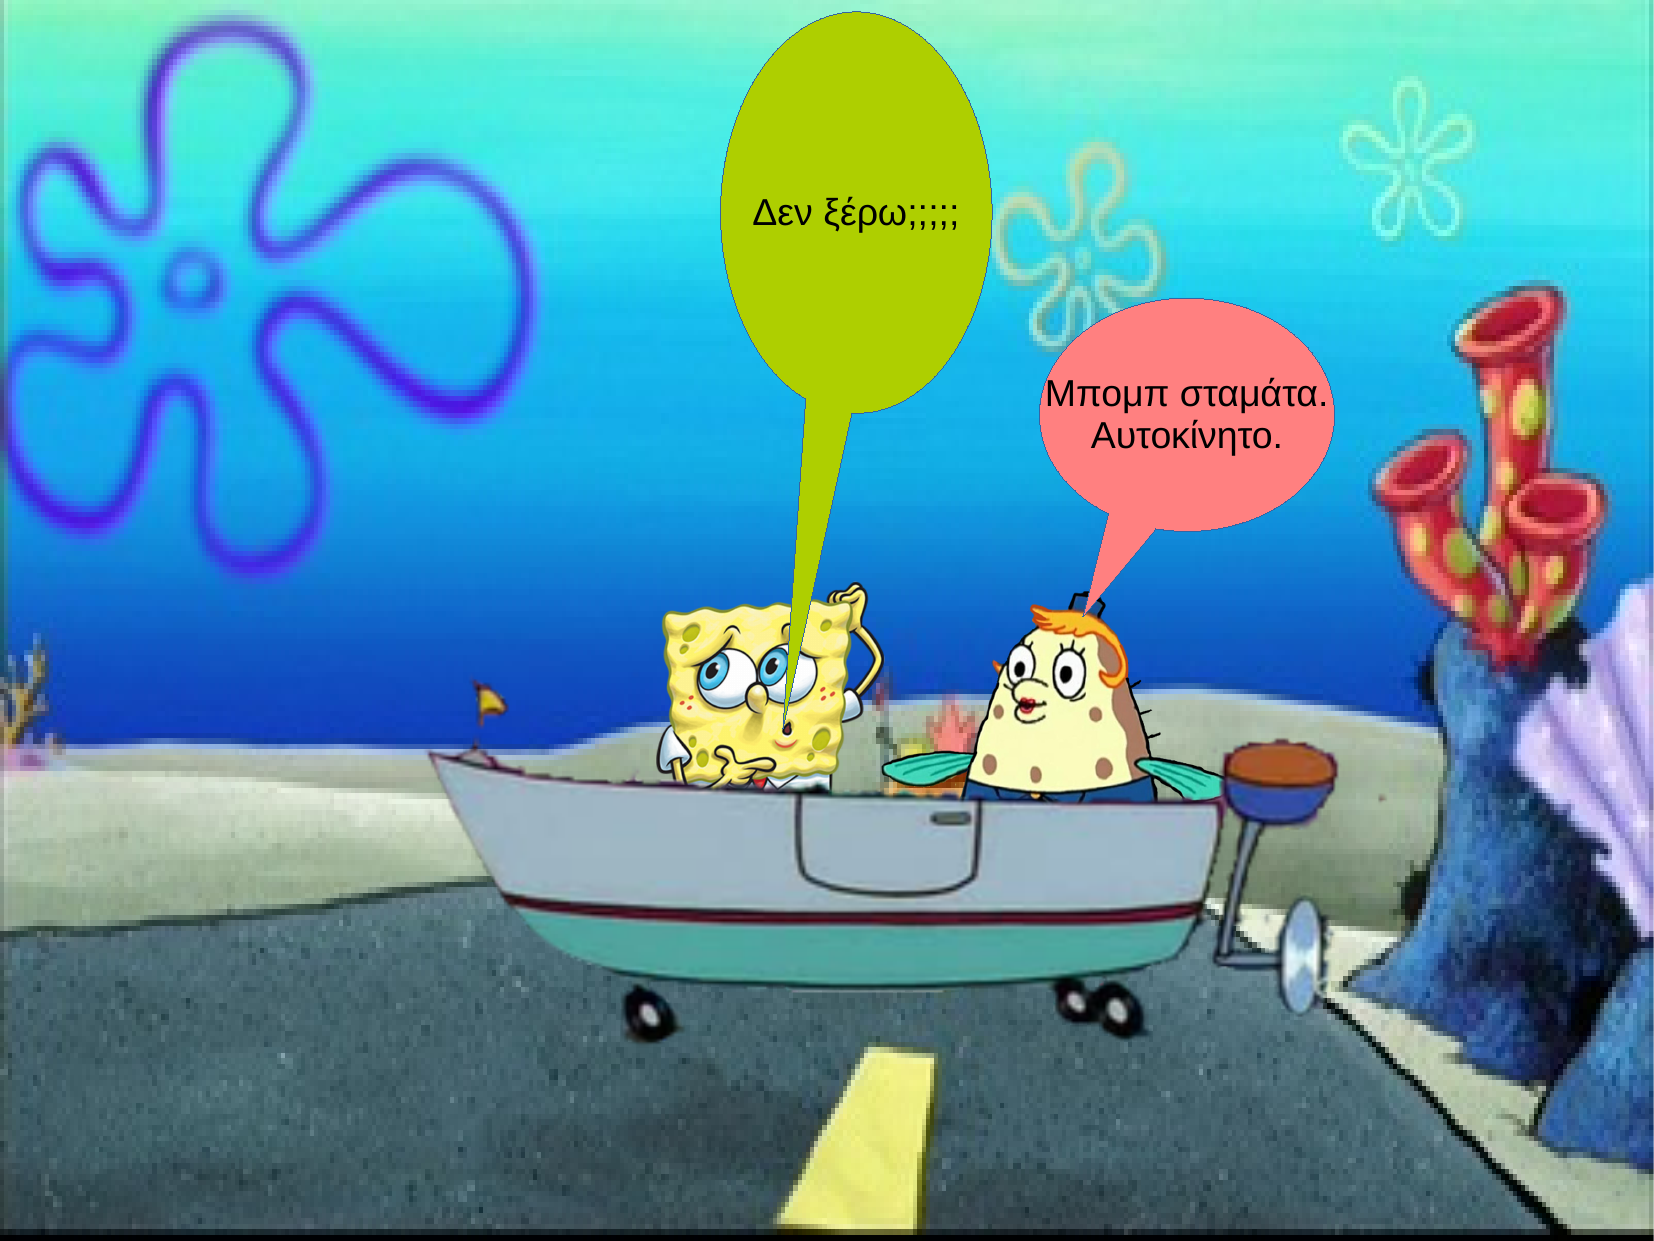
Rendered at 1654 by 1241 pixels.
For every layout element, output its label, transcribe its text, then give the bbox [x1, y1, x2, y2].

picture [0, 0, 1654, 1241]
text_box Δεν ξέρω;;;;; [720, 11, 993, 729]
text_box Μπομπ σταμάτα. Αυτοκίνητο. [1039, 298, 1335, 617]
